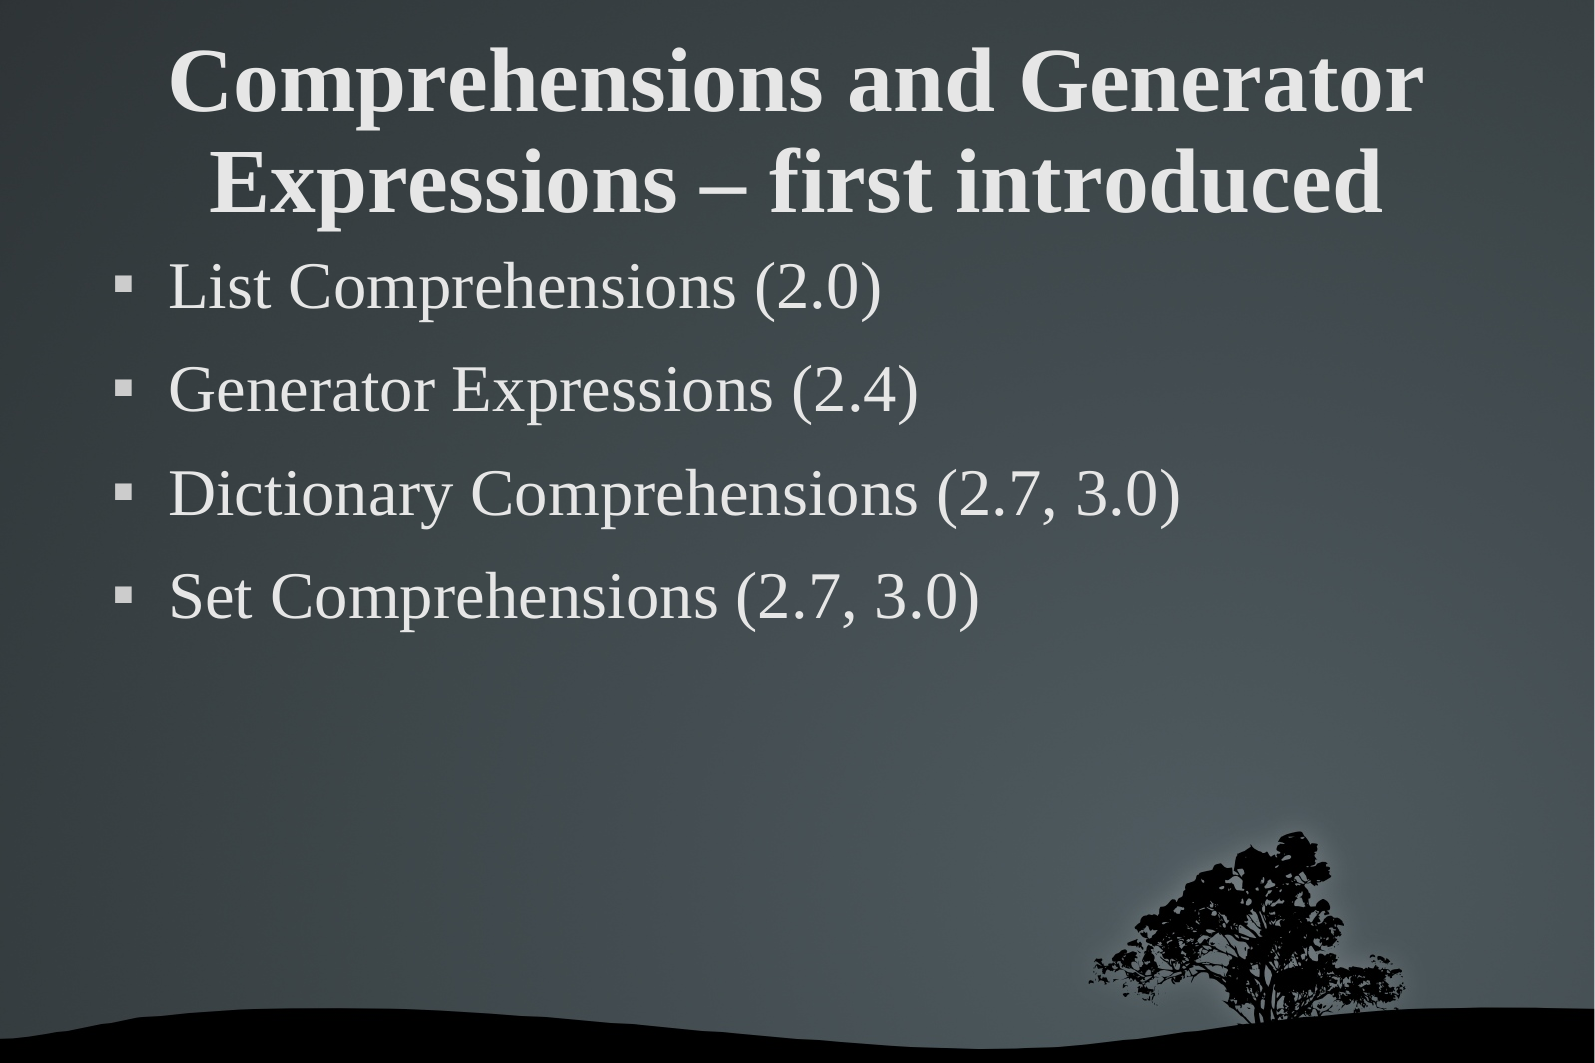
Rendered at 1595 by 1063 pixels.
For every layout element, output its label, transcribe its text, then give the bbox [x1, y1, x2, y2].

list List Comprehensions (2.0) Generator Expressions (2.4) Dictionary Comprehensions (2.7, 3.0) Set Comprehensions (2.7, 3.0) [79, 248, 1515, 936]
picture [0, 0, 1595, 1063]
title Comprehensions and Generator Expressions – first introduced [79, 11, 1515, 248]
